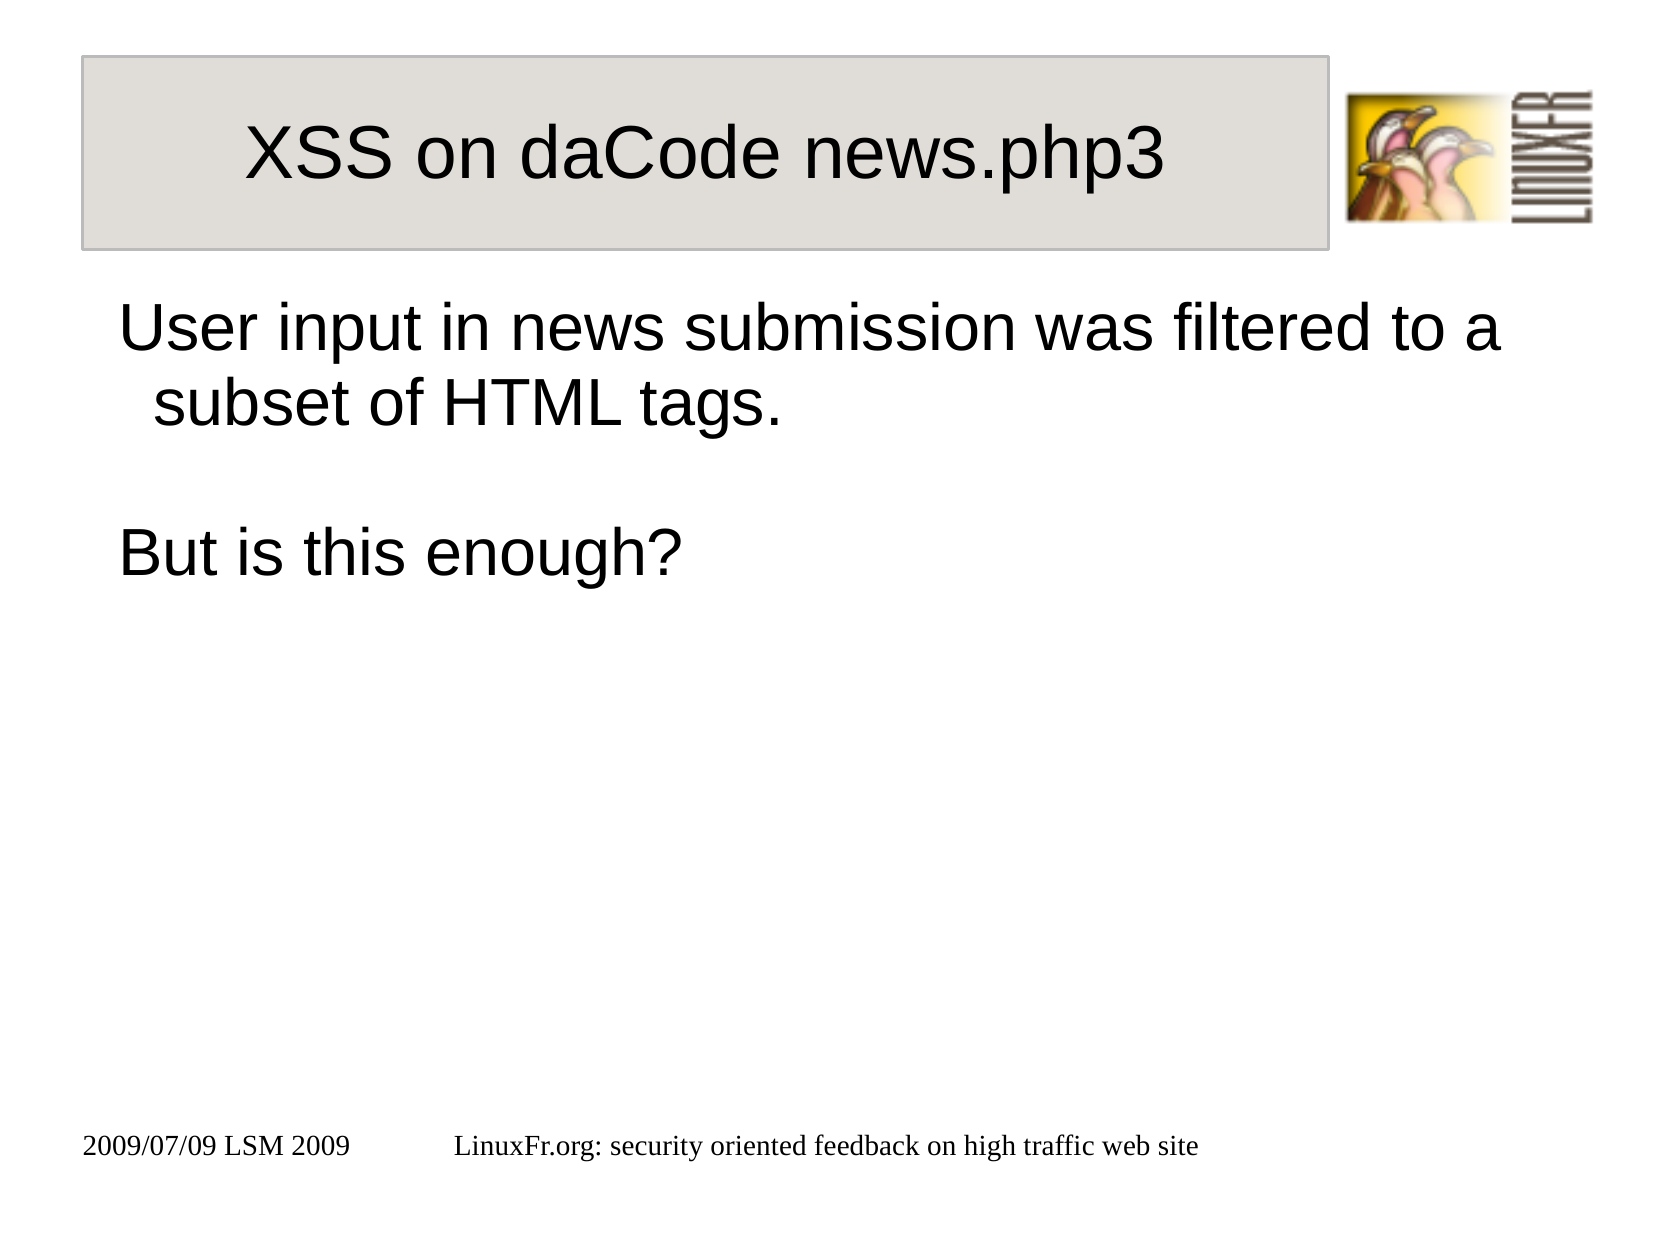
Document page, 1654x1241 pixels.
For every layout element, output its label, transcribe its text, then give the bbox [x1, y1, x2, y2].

subtitle User input in news submission was filtered to a subset of HTML tags. But is this enough? [82, 290, 1571, 1094]
title XSS on daCode news.php3 [82, 56, 1329, 250]
picture [1341, 88, 1601, 229]
